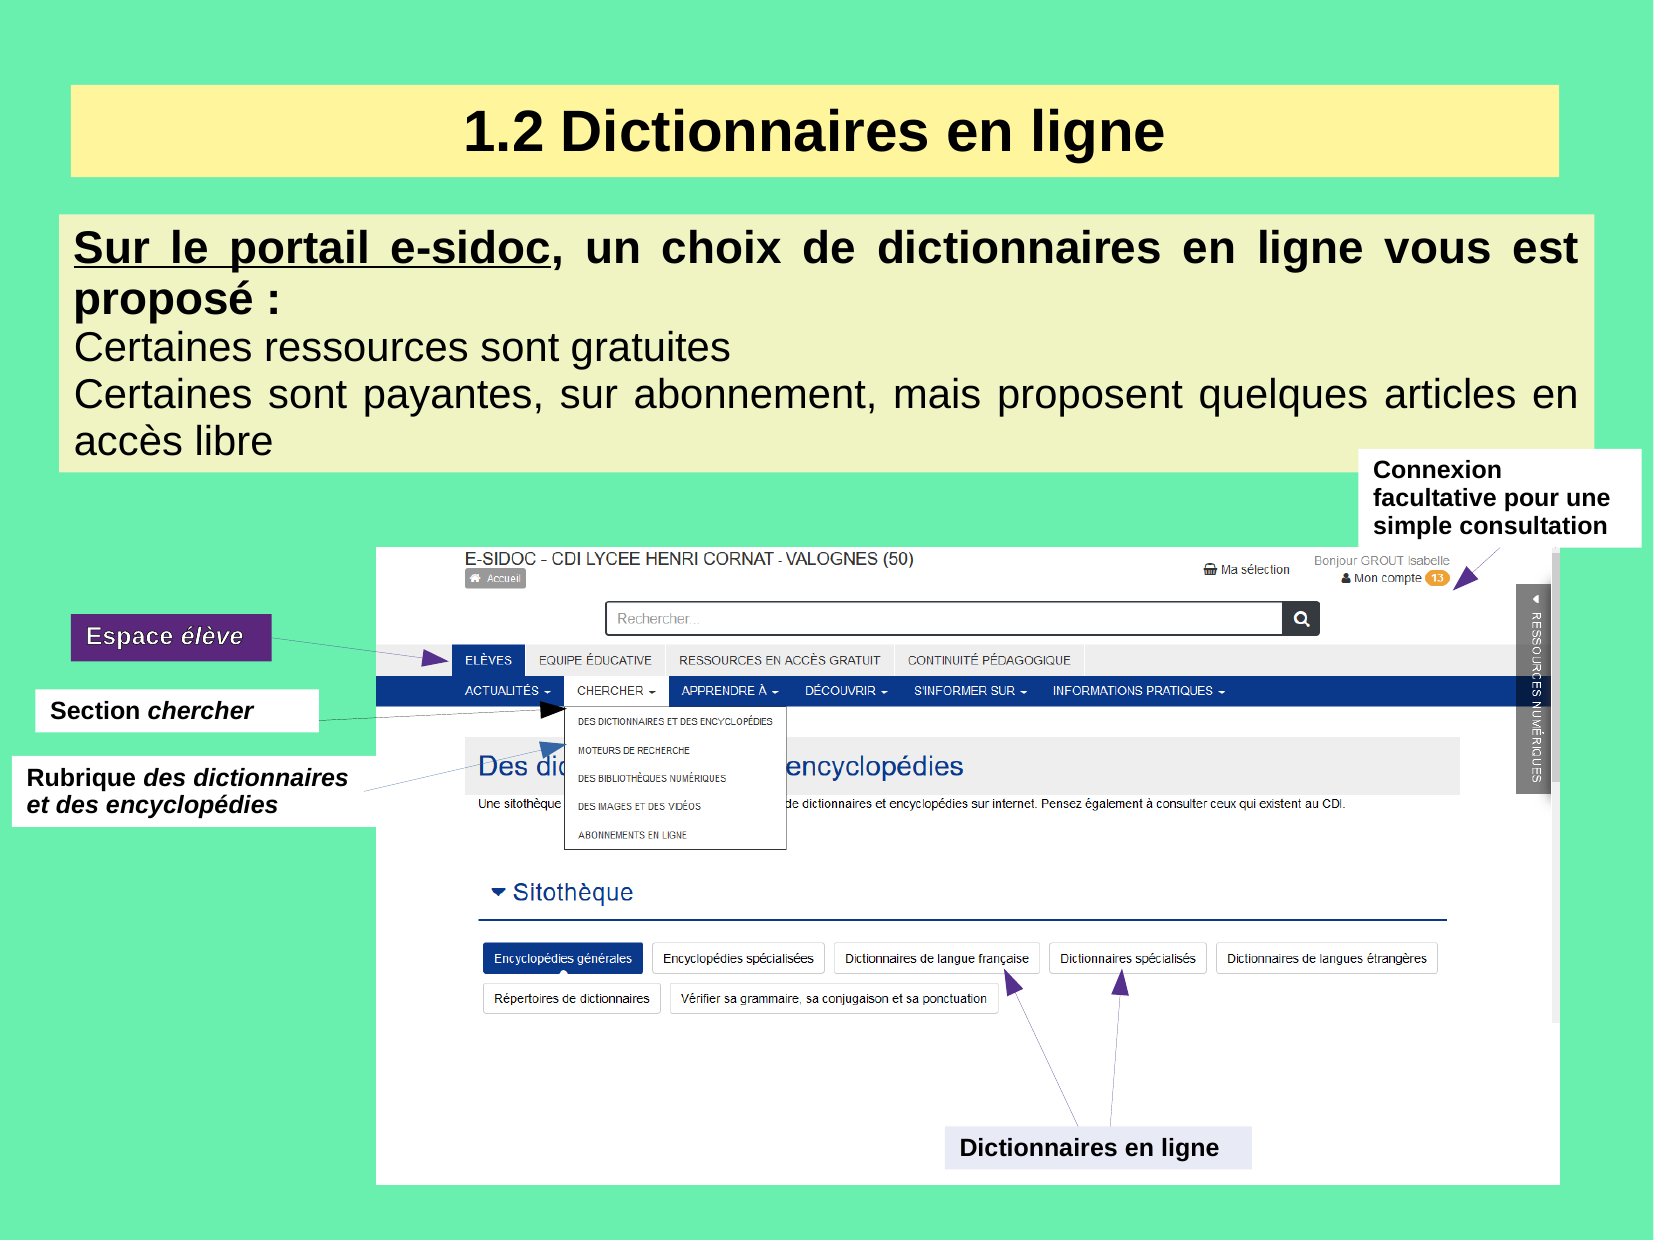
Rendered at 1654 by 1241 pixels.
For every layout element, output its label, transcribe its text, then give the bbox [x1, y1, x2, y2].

text_box Sur le portail e-sidoc, un choix de dictionnaires en ligne vous est proposé : Certaines ressources sont gratuites Certaines sont payantes, sur abonnement, mais proposent quelques articles en accès libre [59, 214, 1595, 473]
picture [376, 547, 1560, 1185]
text_box Espace élève [70, 614, 272, 662]
text_box Connexion facultative pour une simple consultation [1358, 448, 1642, 548]
text_box Section chercher [35, 689, 319, 733]
text_box Dictionnaires en ligne [944, 1126, 1252, 1170]
text_box Rubrique des dictionnaires et des encyclopédies [11, 755, 376, 827]
title 1.2 Dictionnaires en ligne [70, 84, 1560, 178]
